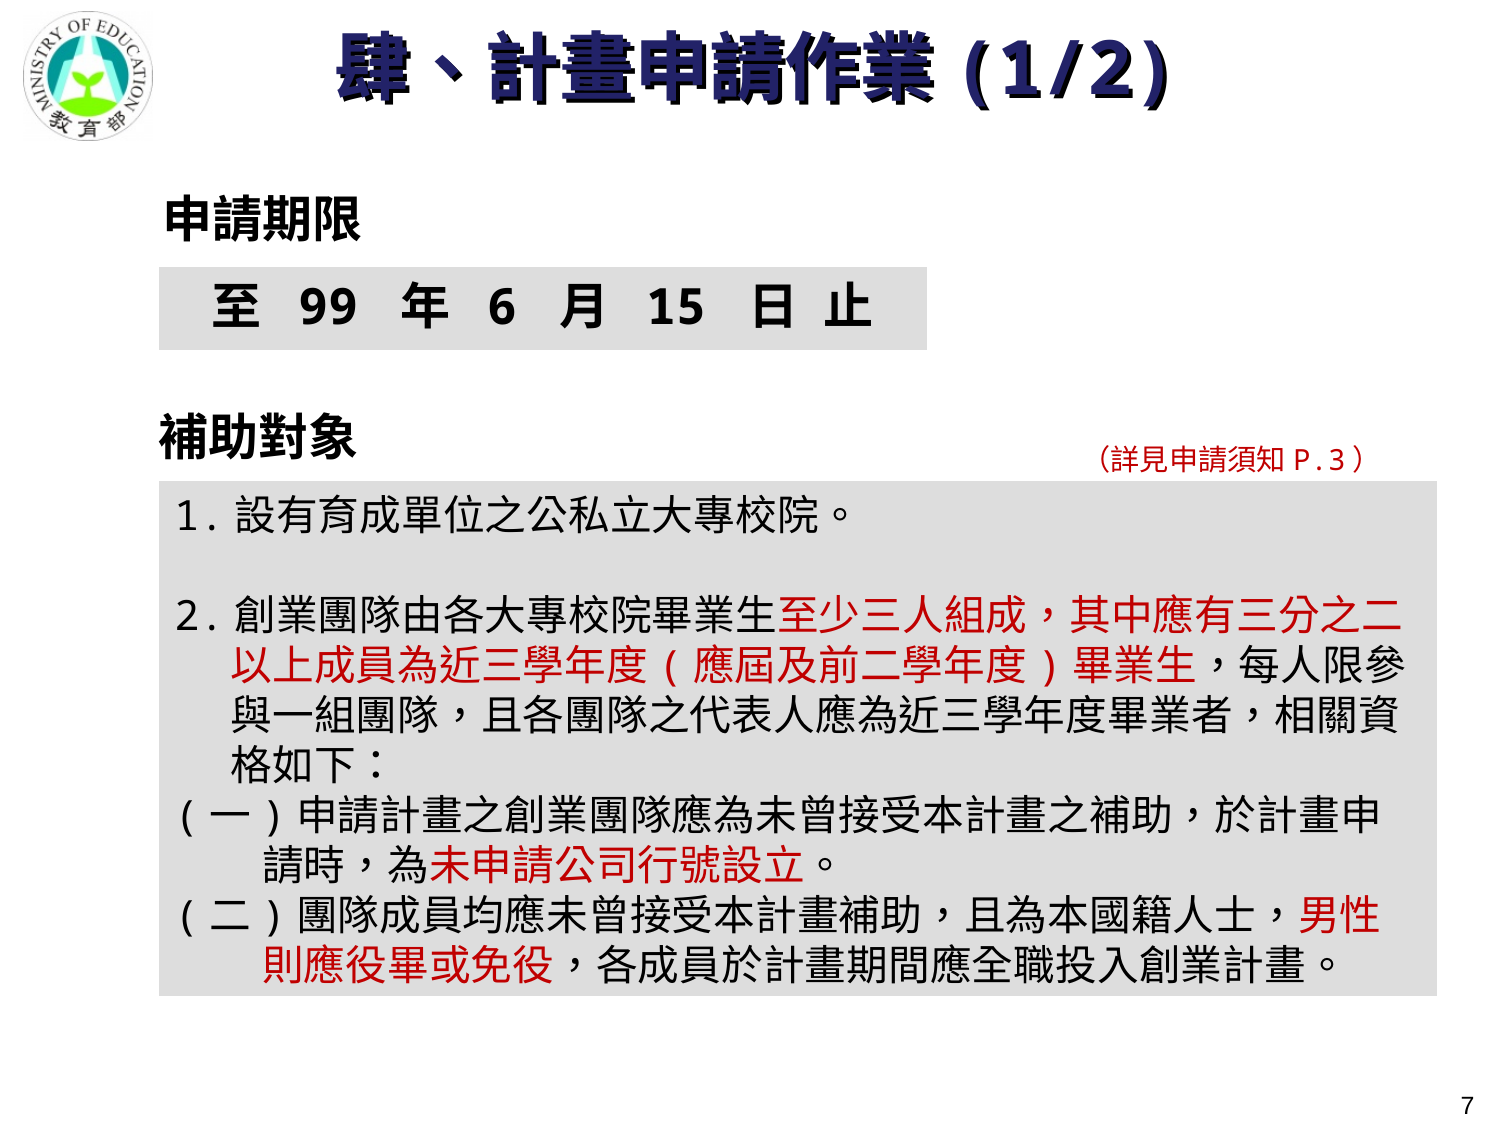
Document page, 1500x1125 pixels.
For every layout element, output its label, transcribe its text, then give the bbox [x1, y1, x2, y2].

title 肆、計畫申請作業(1/2) [128, 11, 1383, 118]
text_box 補助對象 [143, 398, 374, 474]
text_box 申請期限 [148, 180, 378, 256]
text_box （詳見申請須知P.3） [1066, 433, 1454, 485]
text_box 1.設有育成單位之公私立大專校院。 2.創業團隊由各大專校院畢業生至少三人組成，其中應有三分之二以上成員為近三學年度(應屆及前二學年度)畢業生，每人限參與一組團隊，且各團隊之代表人應為近三學年度畢業者，相關資格如下： (一)申請計畫之創業團隊應為未曾接受本計畫之補助，於計畫申請時，為未申請公司行號設立。 (二)團隊成員均應未曾接受本計畫補助，且為本國籍人士，男性則應役畢或免役，各成員於計畫期間應全職投入創業計畫。 [159, 481, 1437, 996]
text_box 至 99 年 6 月 15 日 止 [159, 267, 927, 350]
